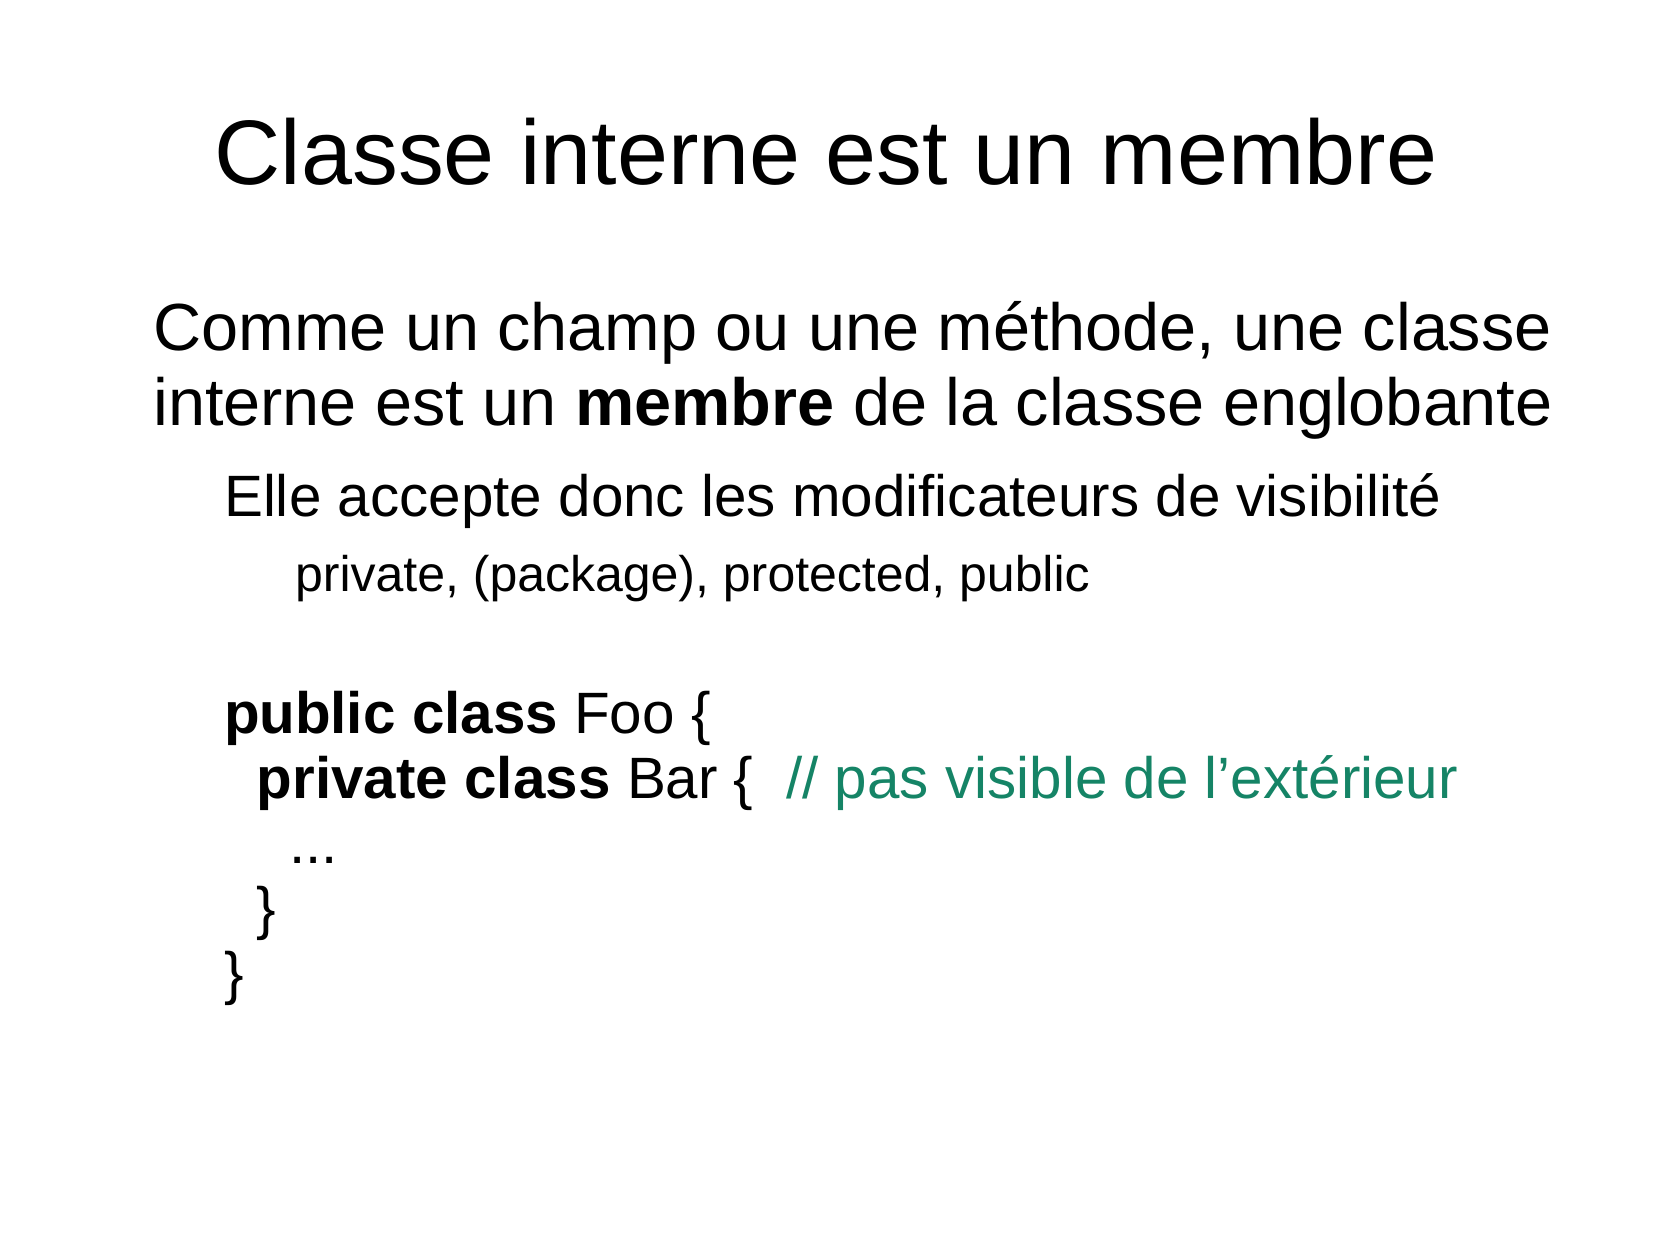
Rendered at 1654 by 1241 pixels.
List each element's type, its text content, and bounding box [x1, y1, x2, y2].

list Comme un champ ou une méthode, une classe interne est un membre de la classe englobante Elle accepte donc les modificateurs de visibilité private, (package), protected, public public class Foo { private class Bar { // pas visible de l’extérieur ... } } [82, 290, 1571, 1171]
title Classe interne est un membre [82, 49, 1571, 257]
